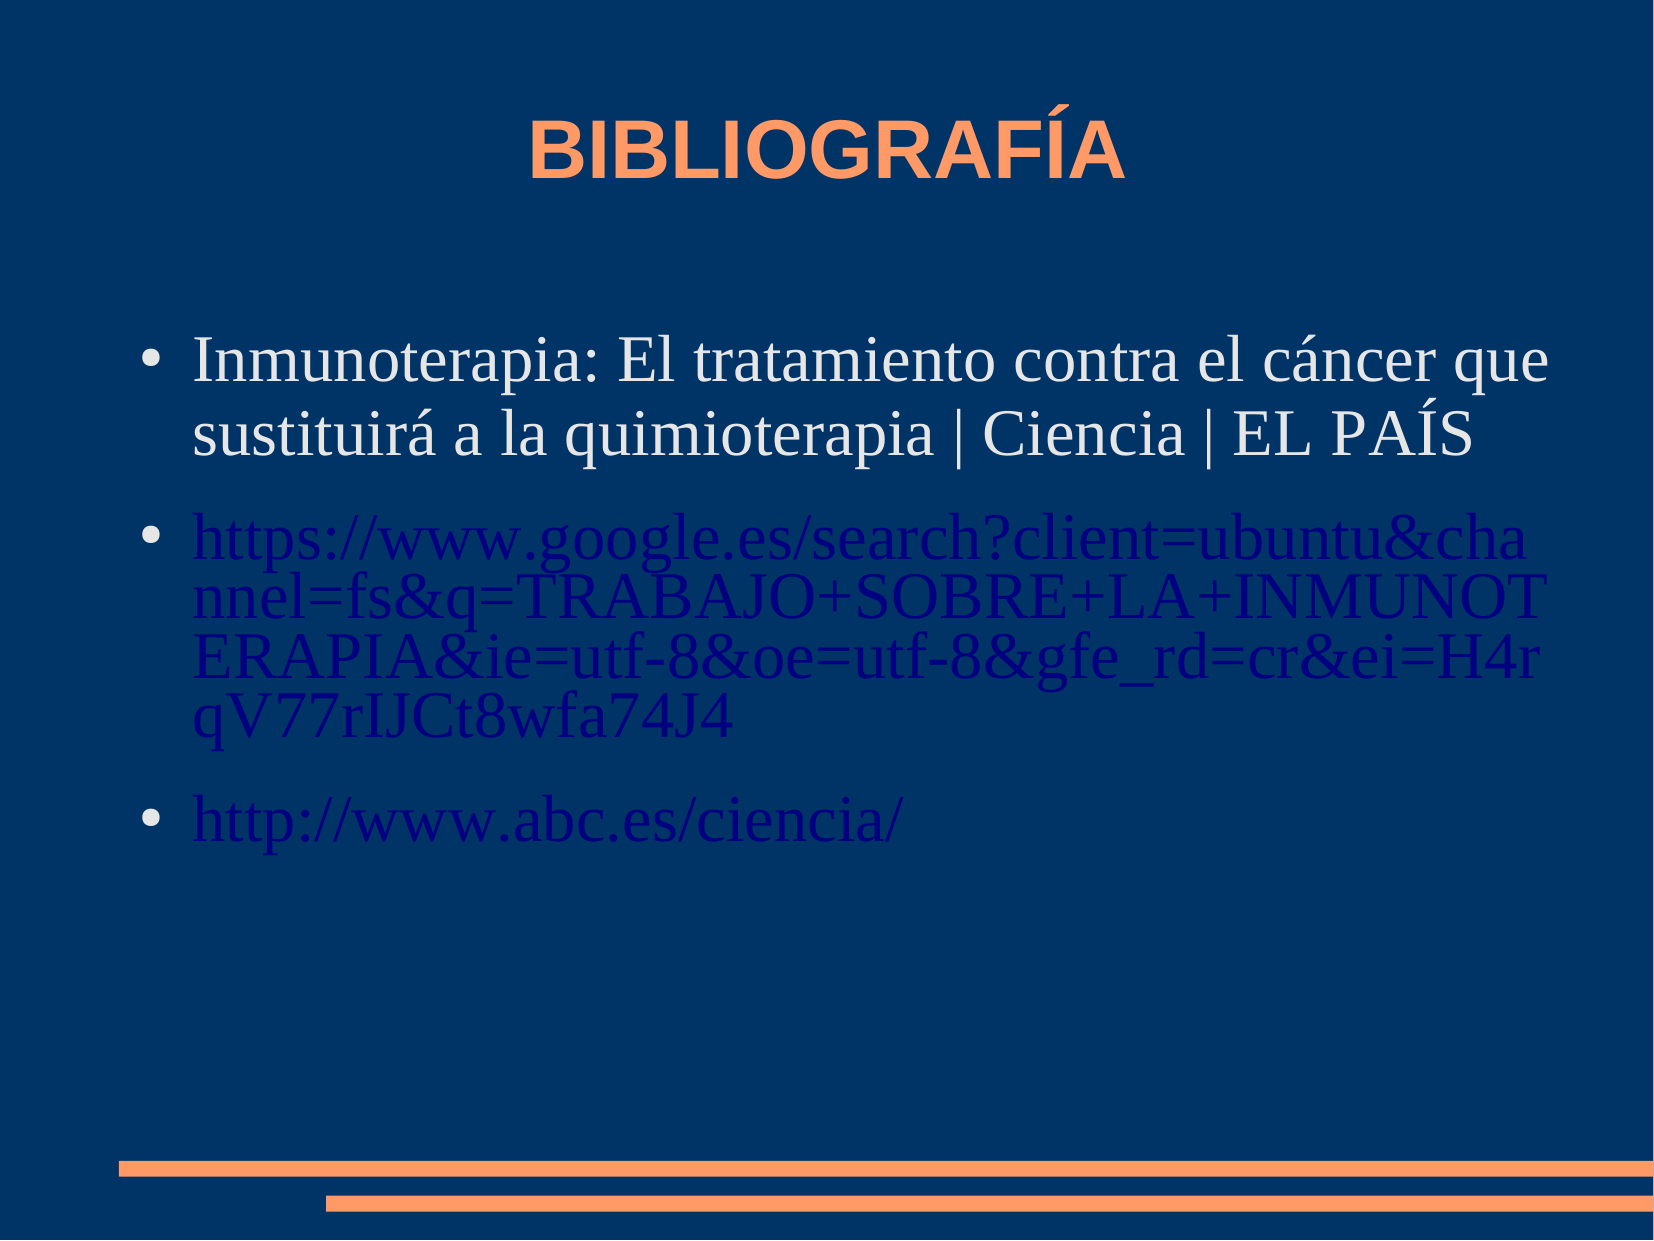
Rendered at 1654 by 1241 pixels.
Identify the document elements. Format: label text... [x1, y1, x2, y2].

title BIBLIOGRAFÍA [121, 46, 1534, 254]
list Inmunoterapia: El tratamiento contra el cáncer que sustituirá a la quimioterapia | Ciencia | EL PAÍS https://www.google.es/search?client=ubuntu&channel=fs&q=TRABAJO+SOBRE+LA+INMUNOTERAPIA&ie=utf-8&oe=utf-8&gfe_rd=cr&ei=H4rqV77rIJCt8wfa74J4 http://www.abc.es/ciencia/ [121, 322, 1561, 1126]
